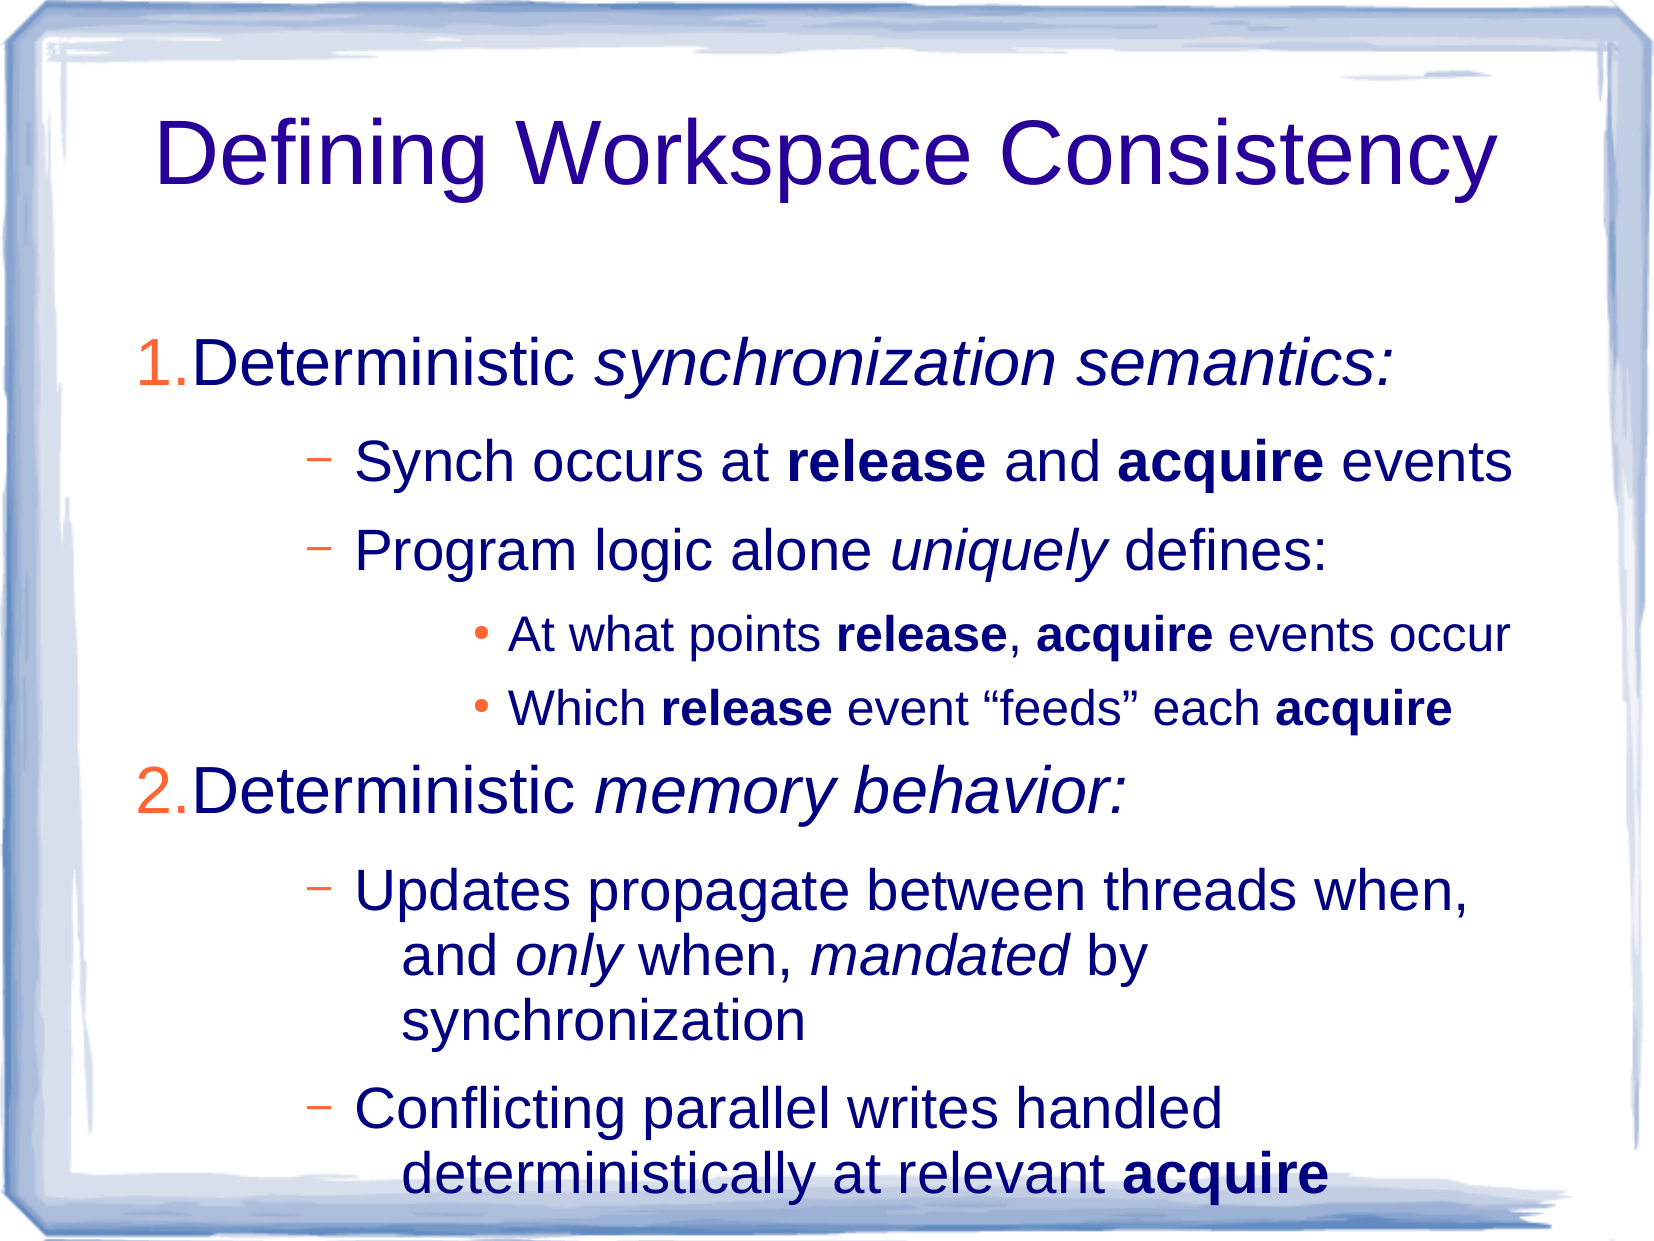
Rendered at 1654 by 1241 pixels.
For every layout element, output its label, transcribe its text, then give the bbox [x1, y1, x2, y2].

list Deterministic synchronization semantics: Synch occurs at release and acquire events Program logic alone uniquely defines: At what points release, acquire events occur Which release event “feeds” each acquire Deterministic memory behavior: Updates propagate between threads when, and only when, mandated by synchronization Conflicting parallel writes handled deterministically at relevant acquire [118, 324, 1571, 1141]
title Defining Workspace Consistency [82, 56, 1571, 250]
picture [0, 0, 1654, 1241]
